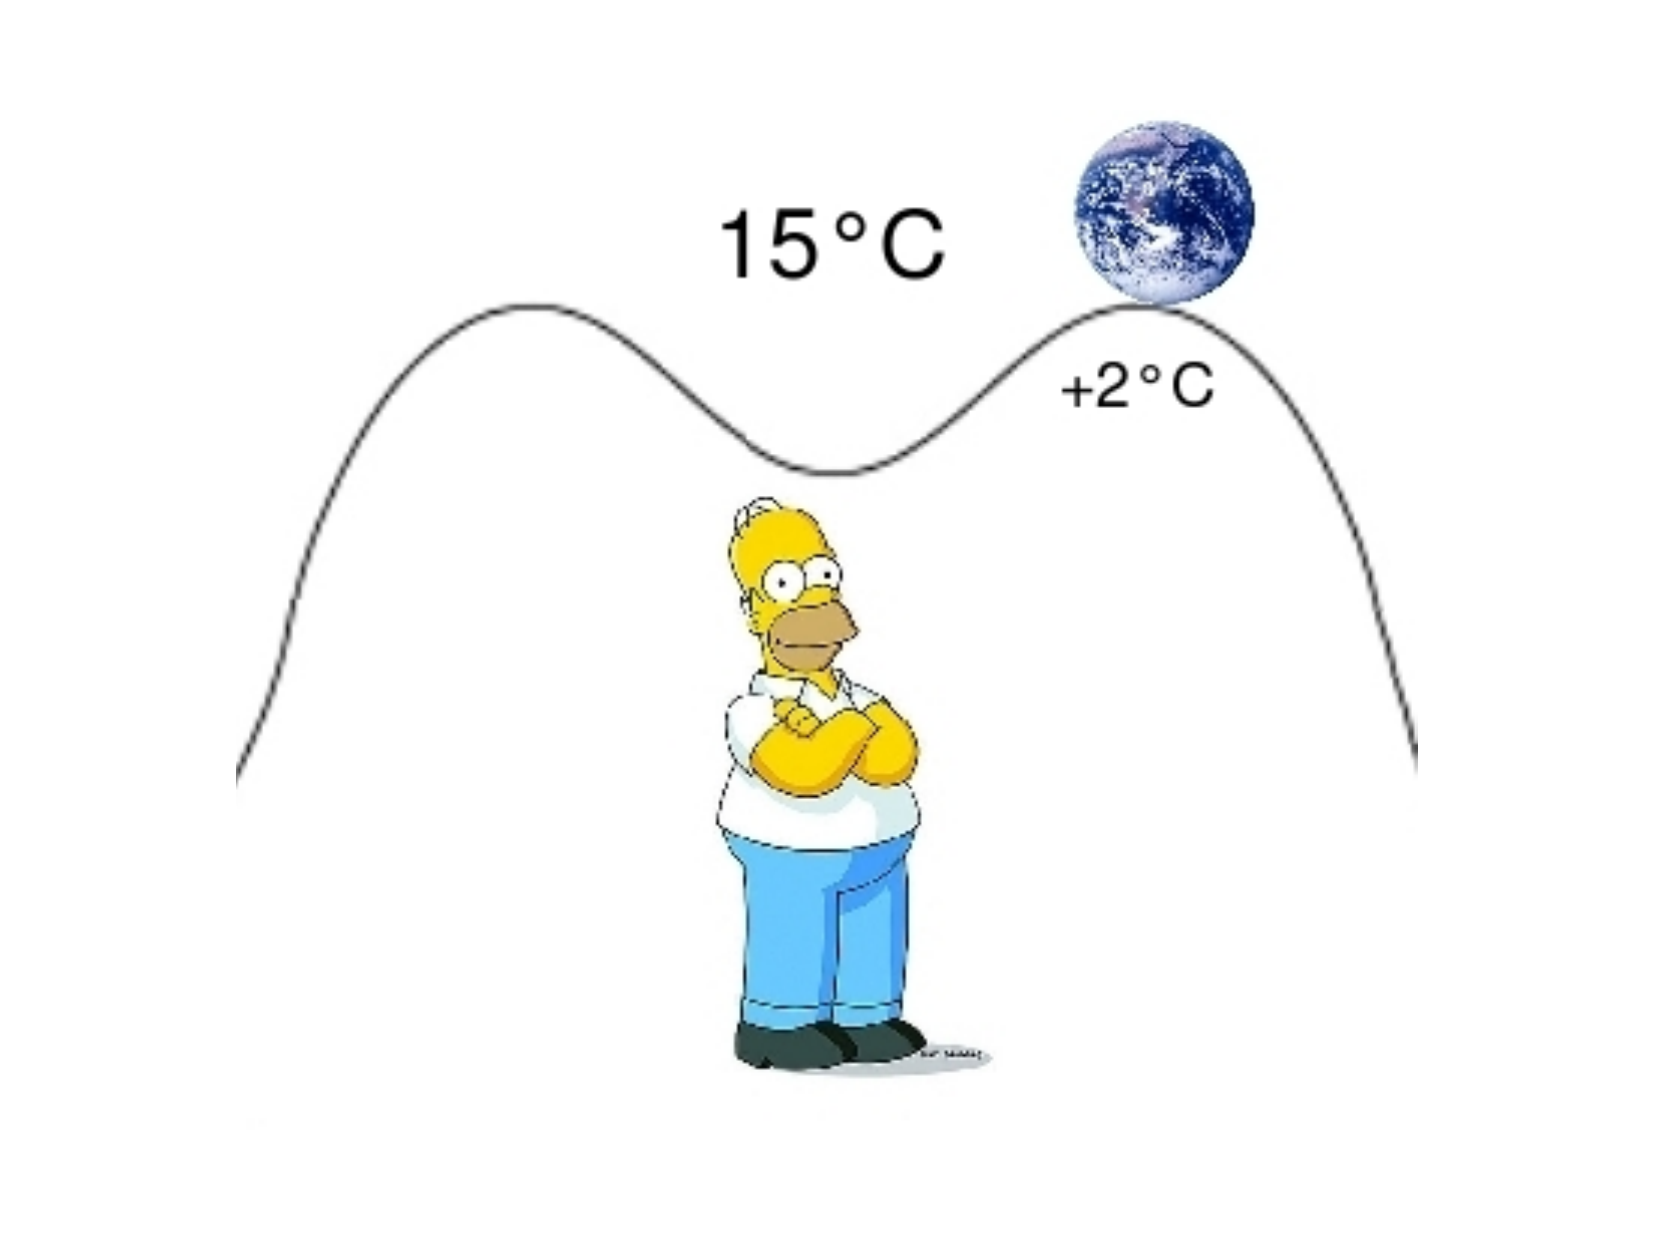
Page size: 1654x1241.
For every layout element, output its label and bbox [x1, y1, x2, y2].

picture [236, 110, 1418, 1130]
